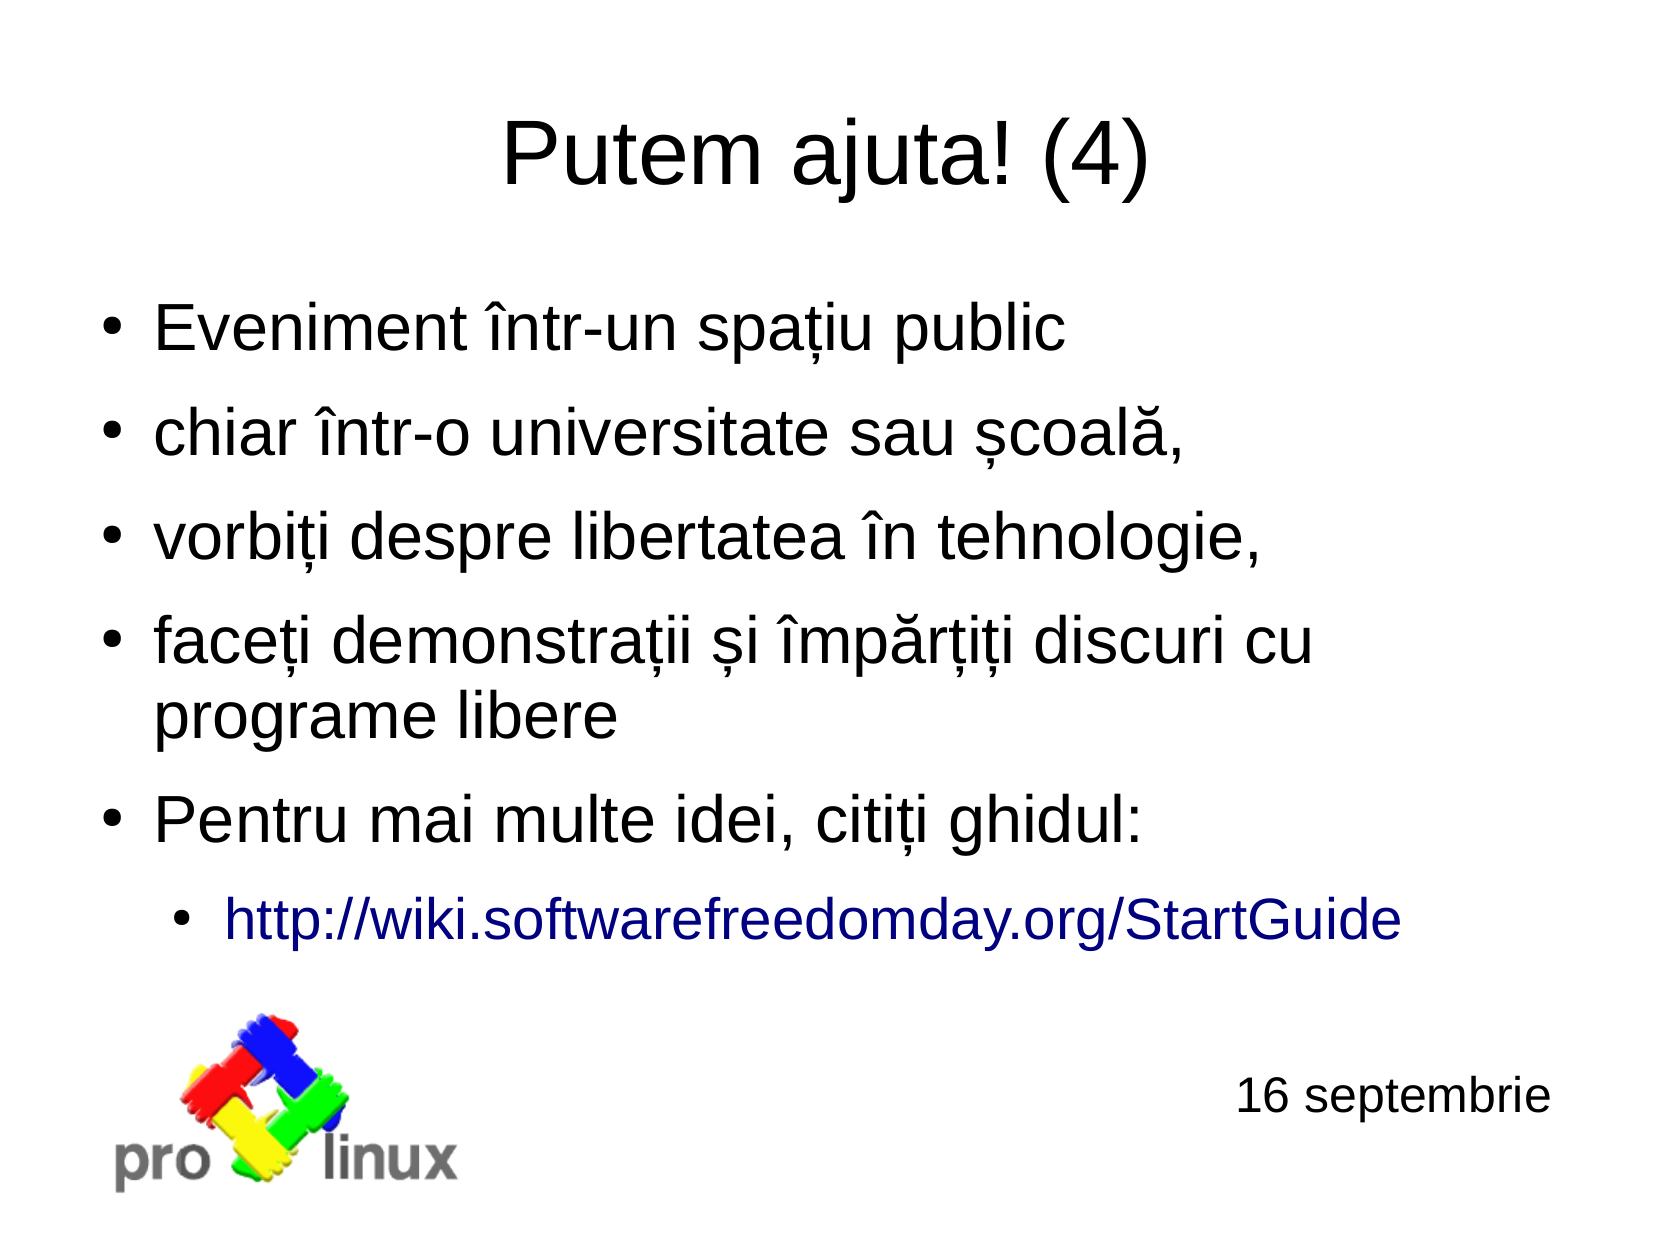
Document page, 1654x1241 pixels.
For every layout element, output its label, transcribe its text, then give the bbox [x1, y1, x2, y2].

list Eveniment într-un spațiu public chiar într-o universitate sau școală, vorbiți despre libertatea în tehnologie, faceți demonstrații și împărțiți discuri cu programe libere Pentru mai multe idei, citiți ghidul: http://wiki.softwarefreedomday.org/StartGuide [82, 290, 1571, 1109]
title Putem ajuta! (4) [82, 56, 1571, 250]
picture [53, 1009, 523, 1198]
text_box 16 septembrie [1220, 1059, 1564, 1137]
